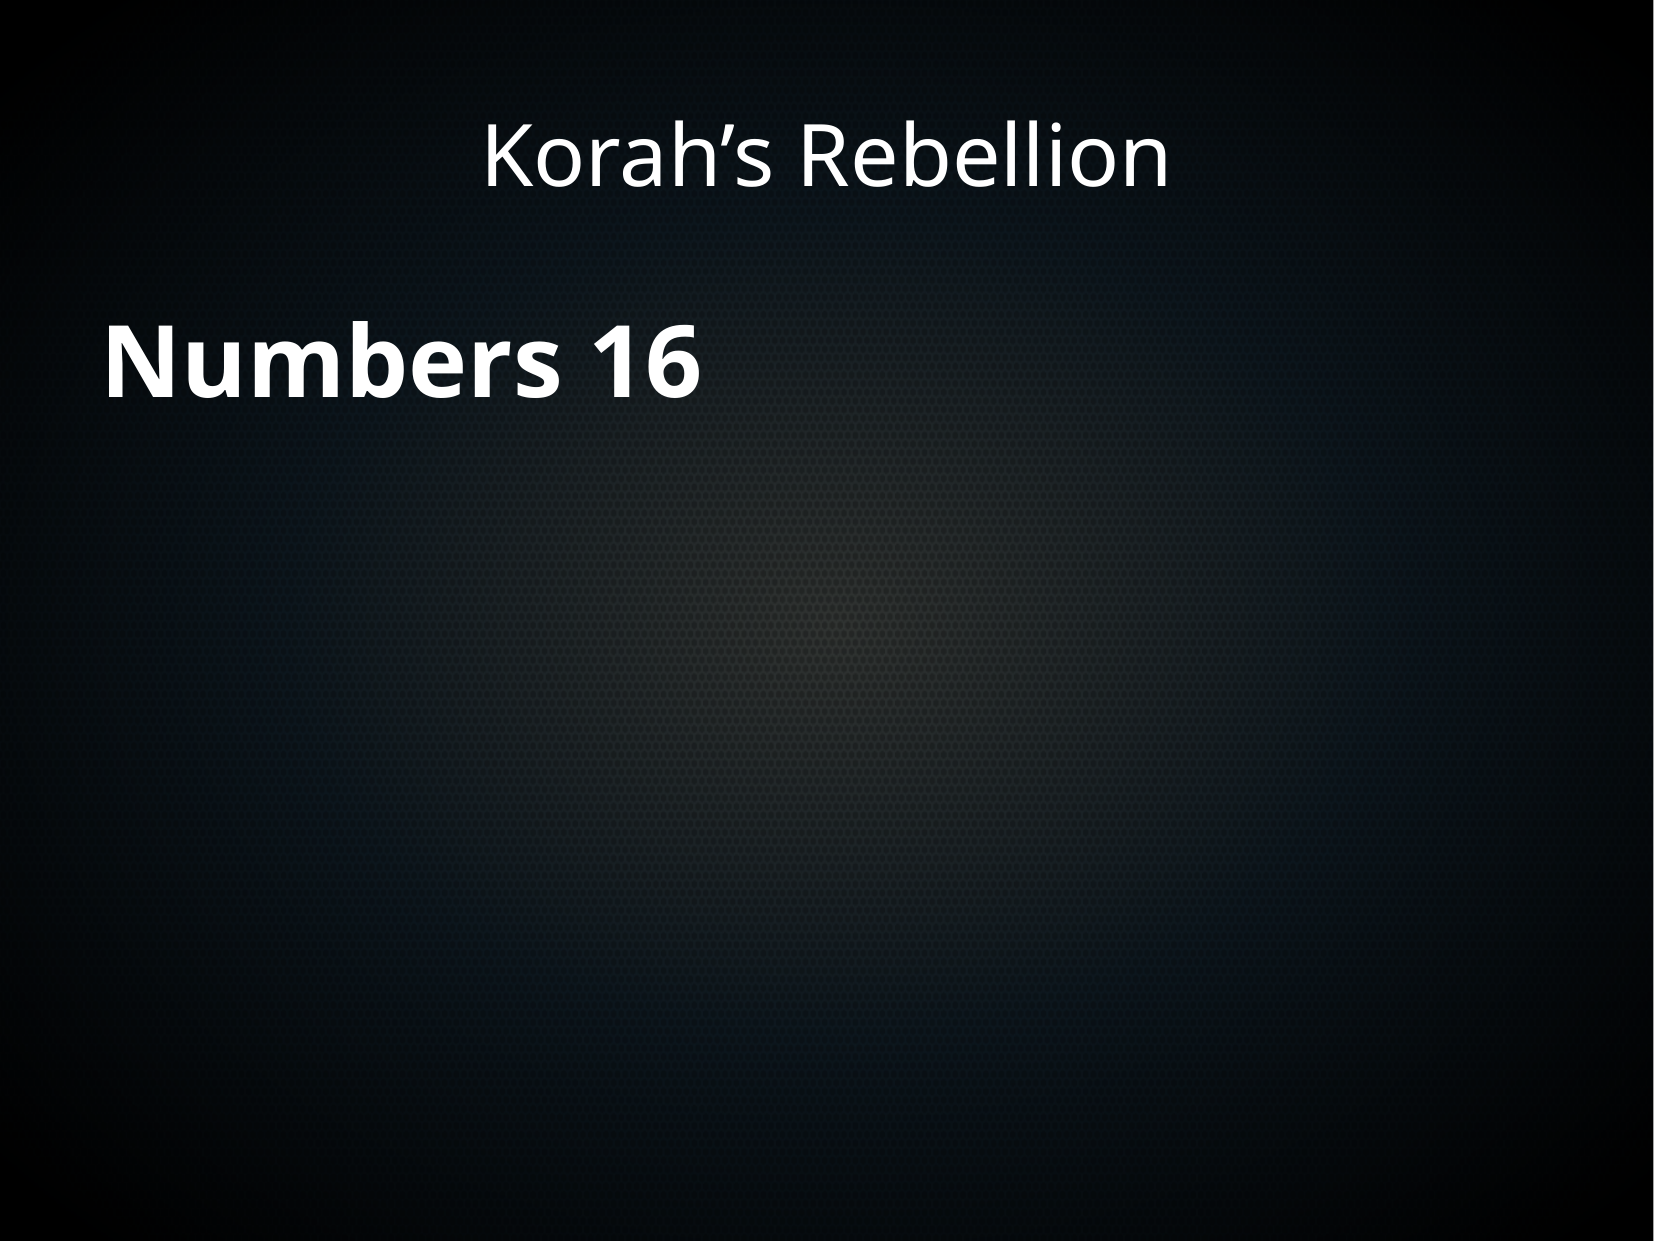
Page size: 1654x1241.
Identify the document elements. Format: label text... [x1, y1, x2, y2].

list Numbers 16 [82, 290, 1538, 1010]
picture [0, 0, 1654, 1241]
title Korah’s Rebellion [82, 49, 1571, 257]
